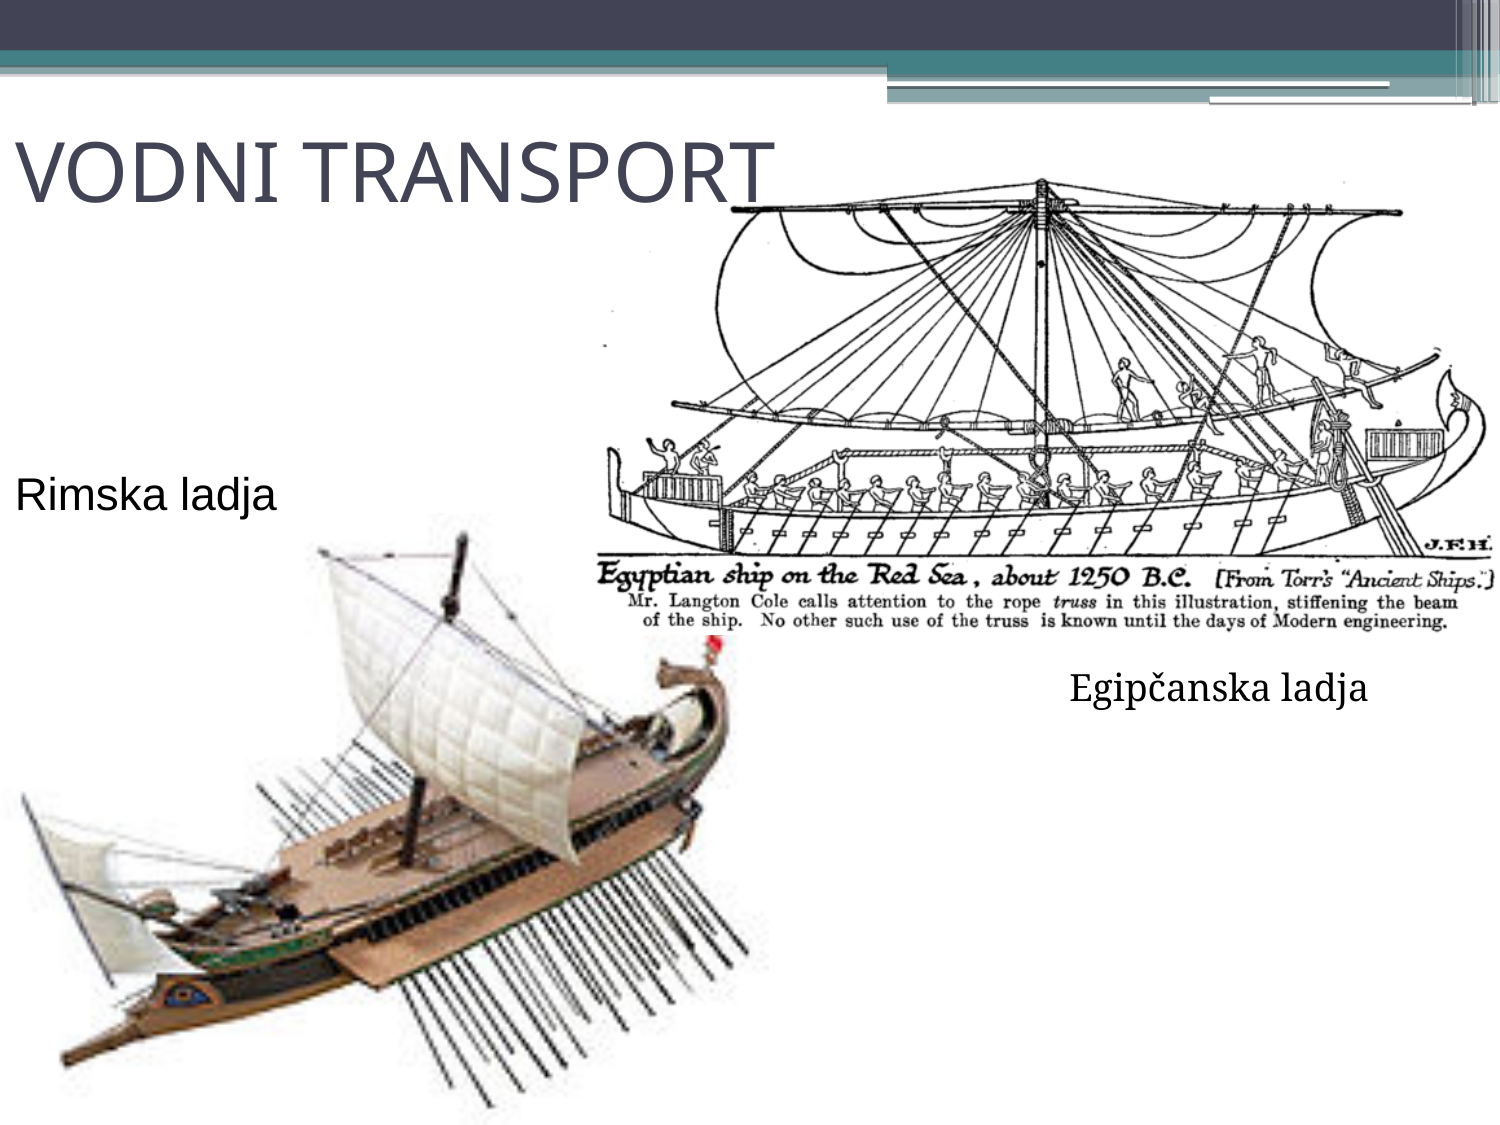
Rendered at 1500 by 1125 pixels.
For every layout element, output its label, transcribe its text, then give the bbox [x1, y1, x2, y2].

picture [0, 163, 1500, 1125]
text_box Egipčanska ladja [1054, 656, 1442, 717]
title VODNI TRANSPORT [0, 82, 1350, 257]
text_box Rimska ladja [0, 457, 586, 527]
